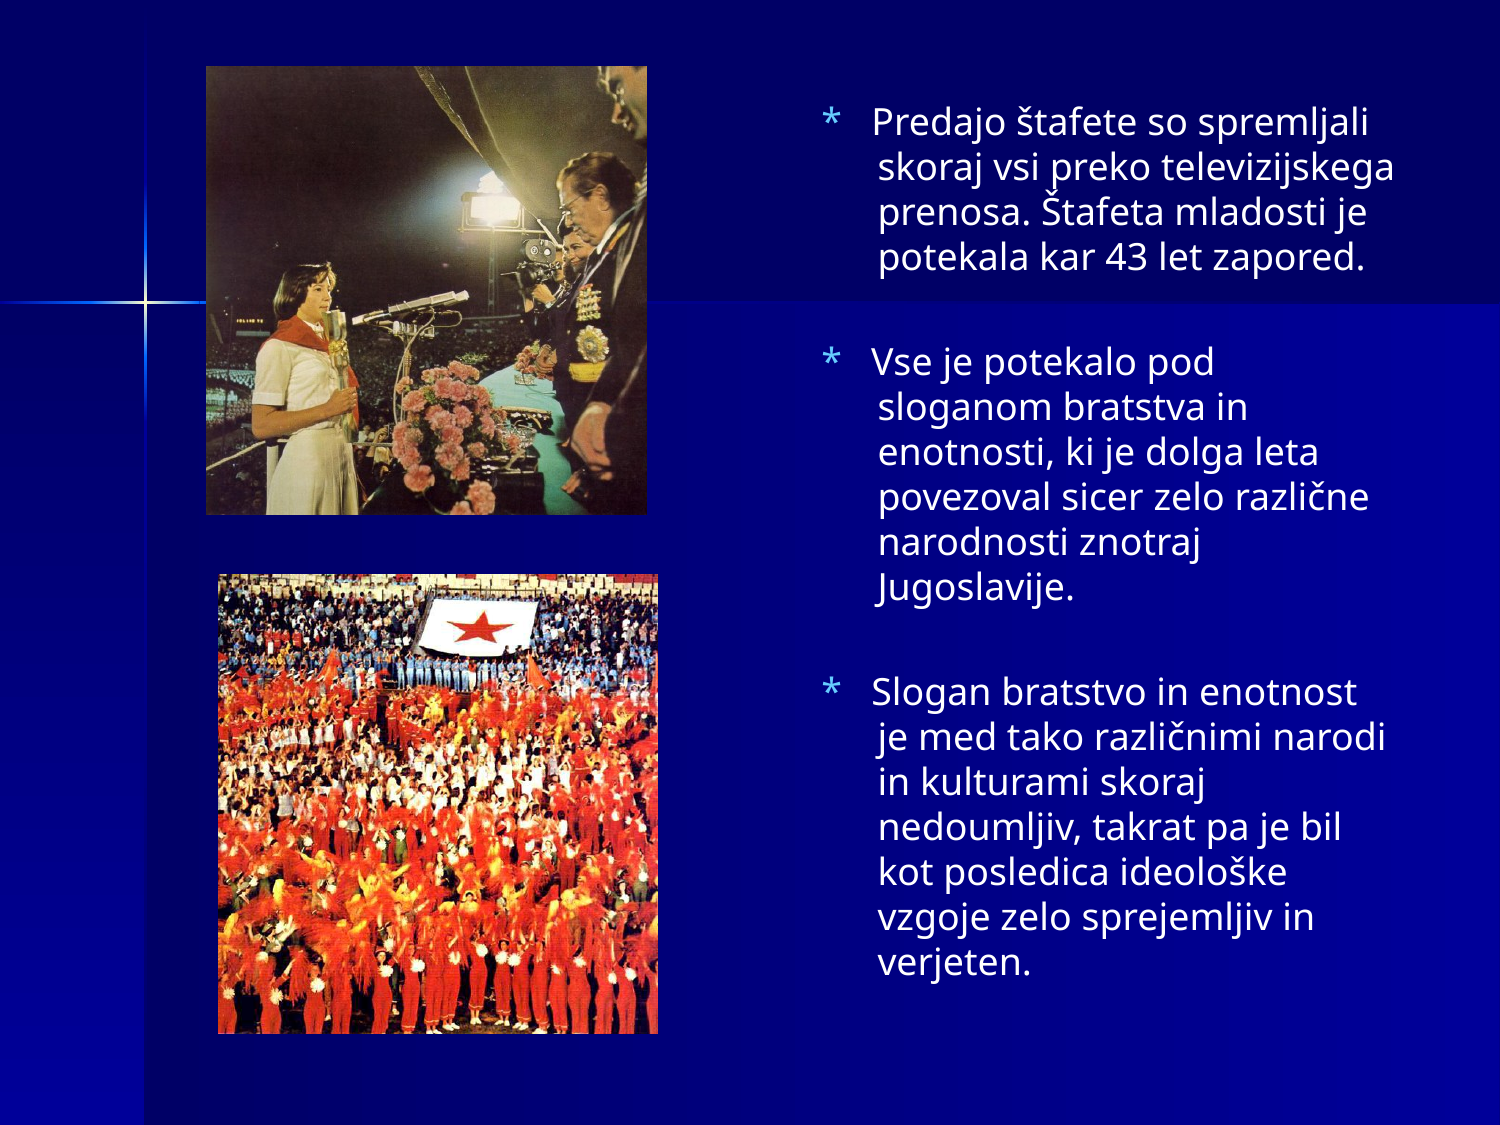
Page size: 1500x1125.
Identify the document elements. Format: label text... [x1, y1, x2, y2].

list * Predajo štafete so spremljali skoraj vsi preko televizijskega prenosa. Štafeta mladosti je potekala kar 43 let zapored. * Vse je potekalo pod sloganom bratstva in enotnosti, ki je dolga leta povezoval sicer zelo različne narodnosti znotraj Jugoslavije. * Slogan bratstvo in enotnost je med tako različnimi narodi in kulturami skoraj nedoumljiv, takrat pa je bil kot posledica ideološke vzgoje zelo sprejemljiv in verjeten. [806, 90, 1413, 1000]
picture [218, 574, 658, 1034]
picture [206, 66, 647, 516]
